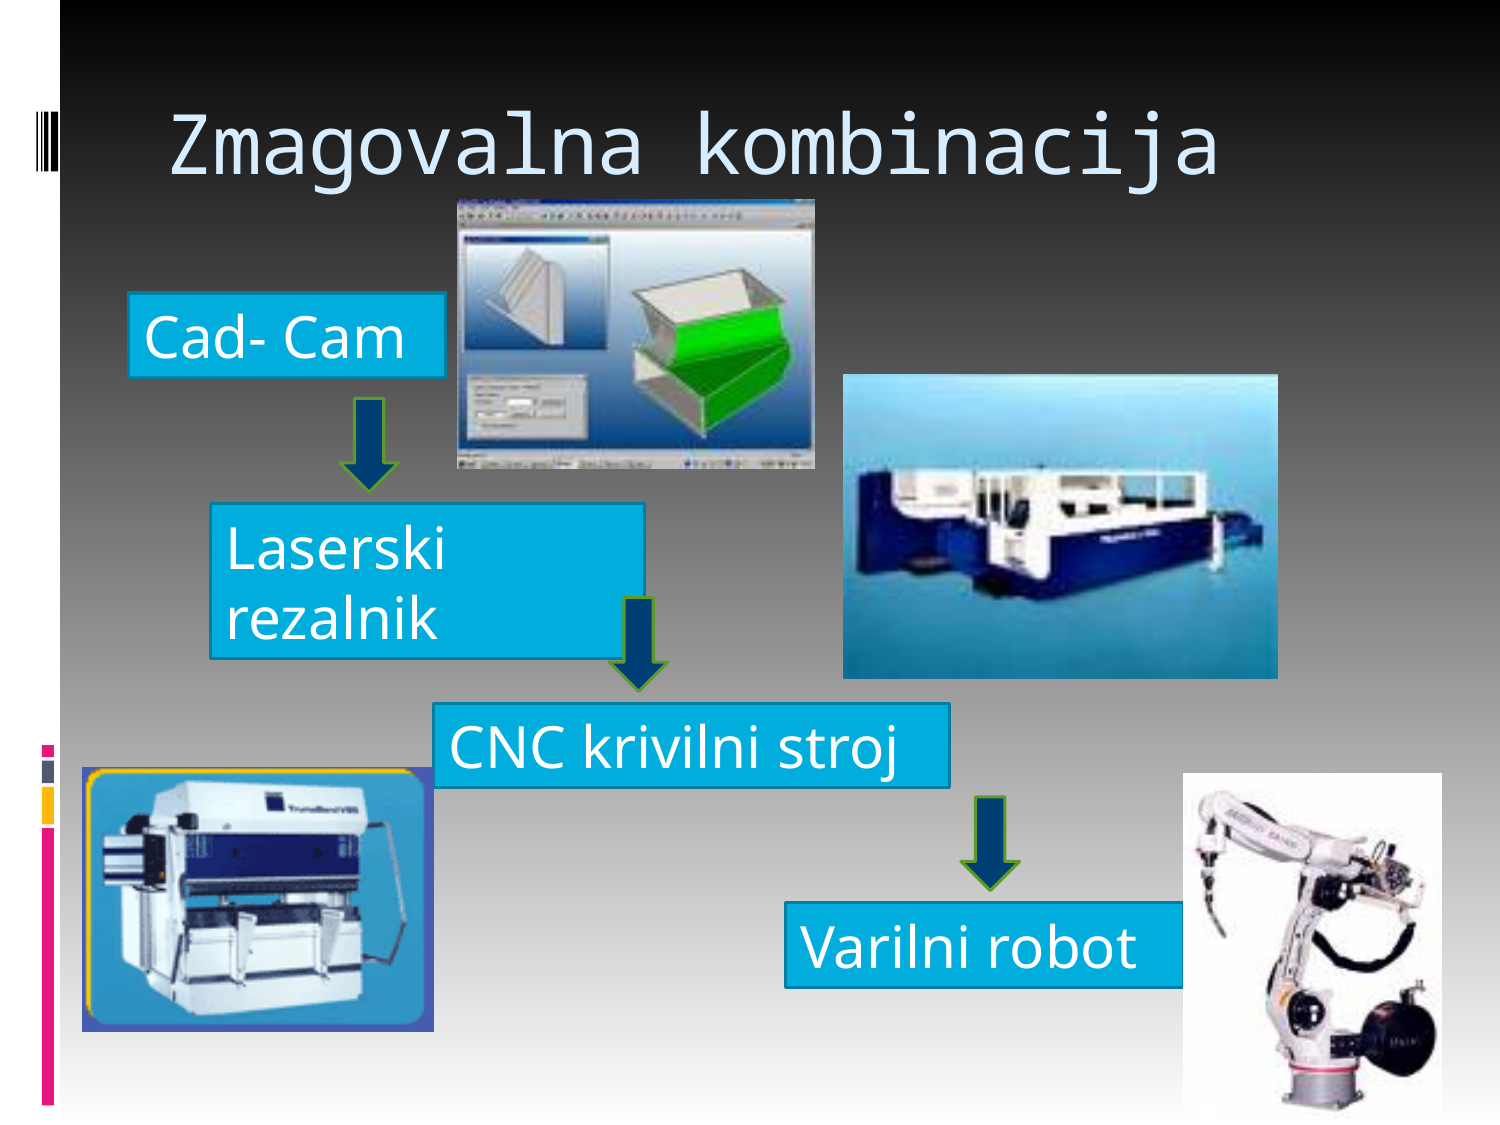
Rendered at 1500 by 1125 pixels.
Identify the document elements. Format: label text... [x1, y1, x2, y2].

text_box Laserski rezalnik [210, 503, 645, 659]
text_box Varilni robot [785, 902, 1183, 988]
text_box CNC krivilni stroj [433, 703, 950, 788]
picture [843, 374, 1278, 679]
picture [82, 767, 434, 1032]
picture [1183, 773, 1442, 1119]
text_box [960, 796, 1020, 891]
text_box [609, 597, 668, 692]
text_box Cad- Cam [128, 292, 446, 378]
title Zmagovalna kombinacija [150, 83, 1425, 234]
text_box [339, 398, 399, 493]
picture [457, 199, 815, 469]
